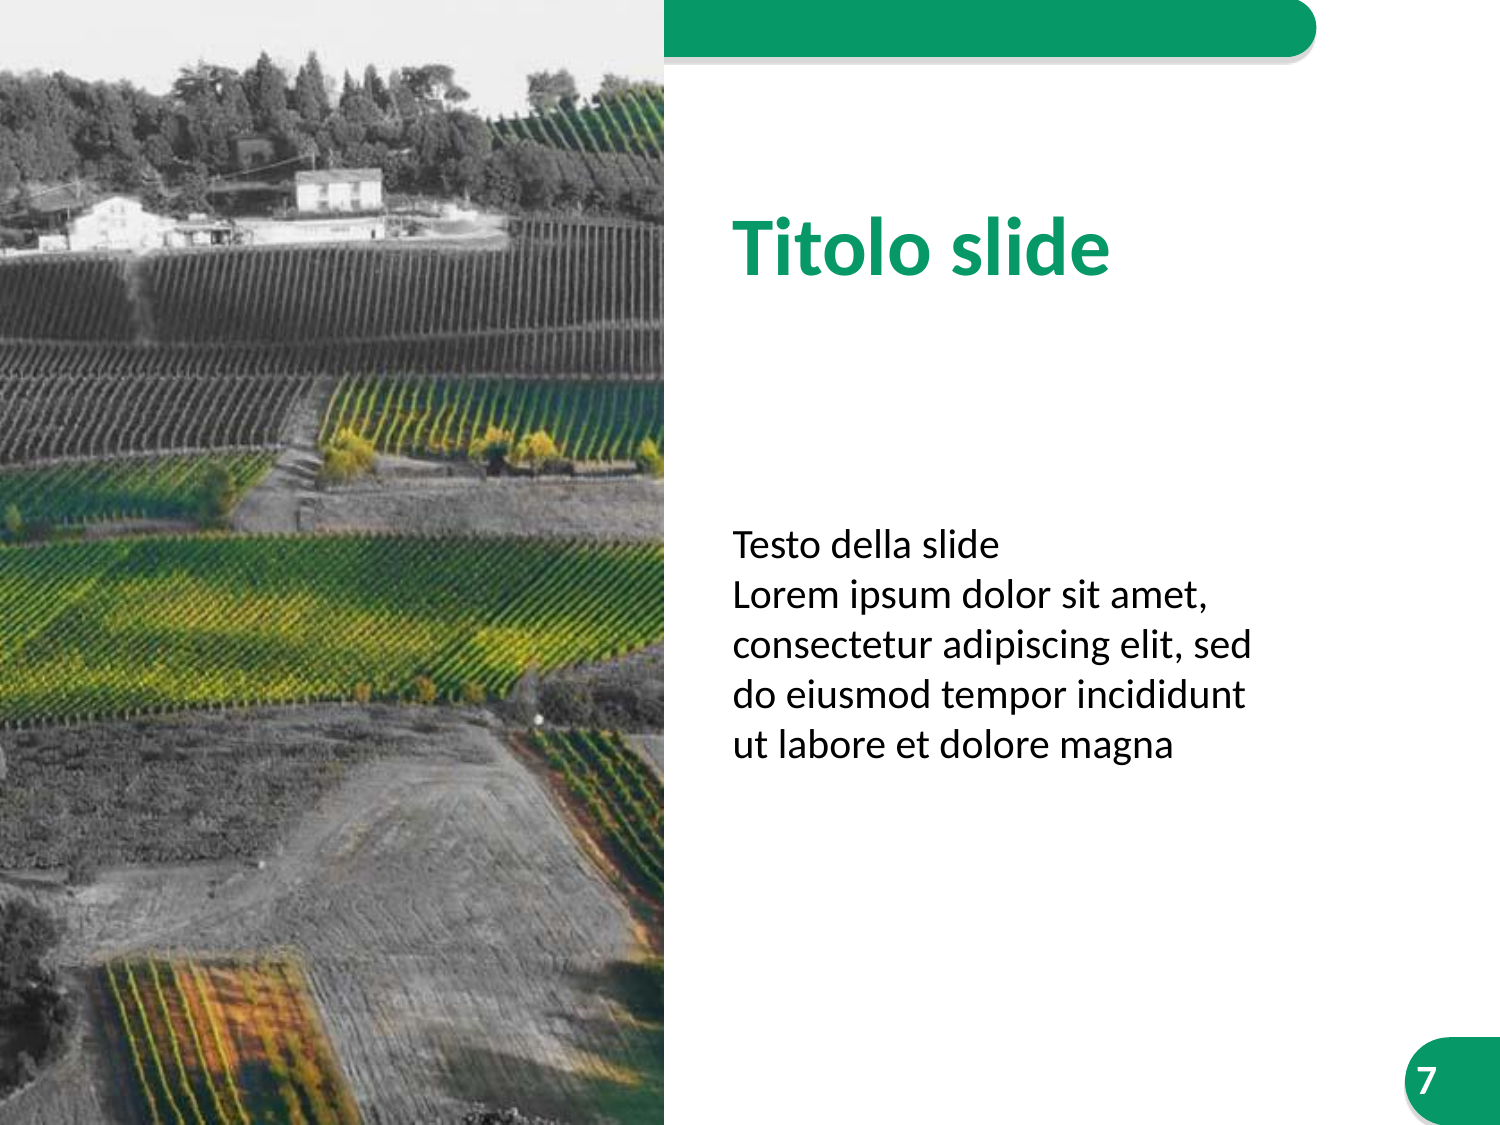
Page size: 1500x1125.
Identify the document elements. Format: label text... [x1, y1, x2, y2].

title Titolo slide [717, 184, 1328, 356]
list Testo della slide Lorem ipsum dolor sit amet, consectetur adipiscing elit, sed do eiusmod tempor incididunt ut labore et dolore magna [717, 508, 1284, 1000]
picture [0, 0, 664, 1125]
